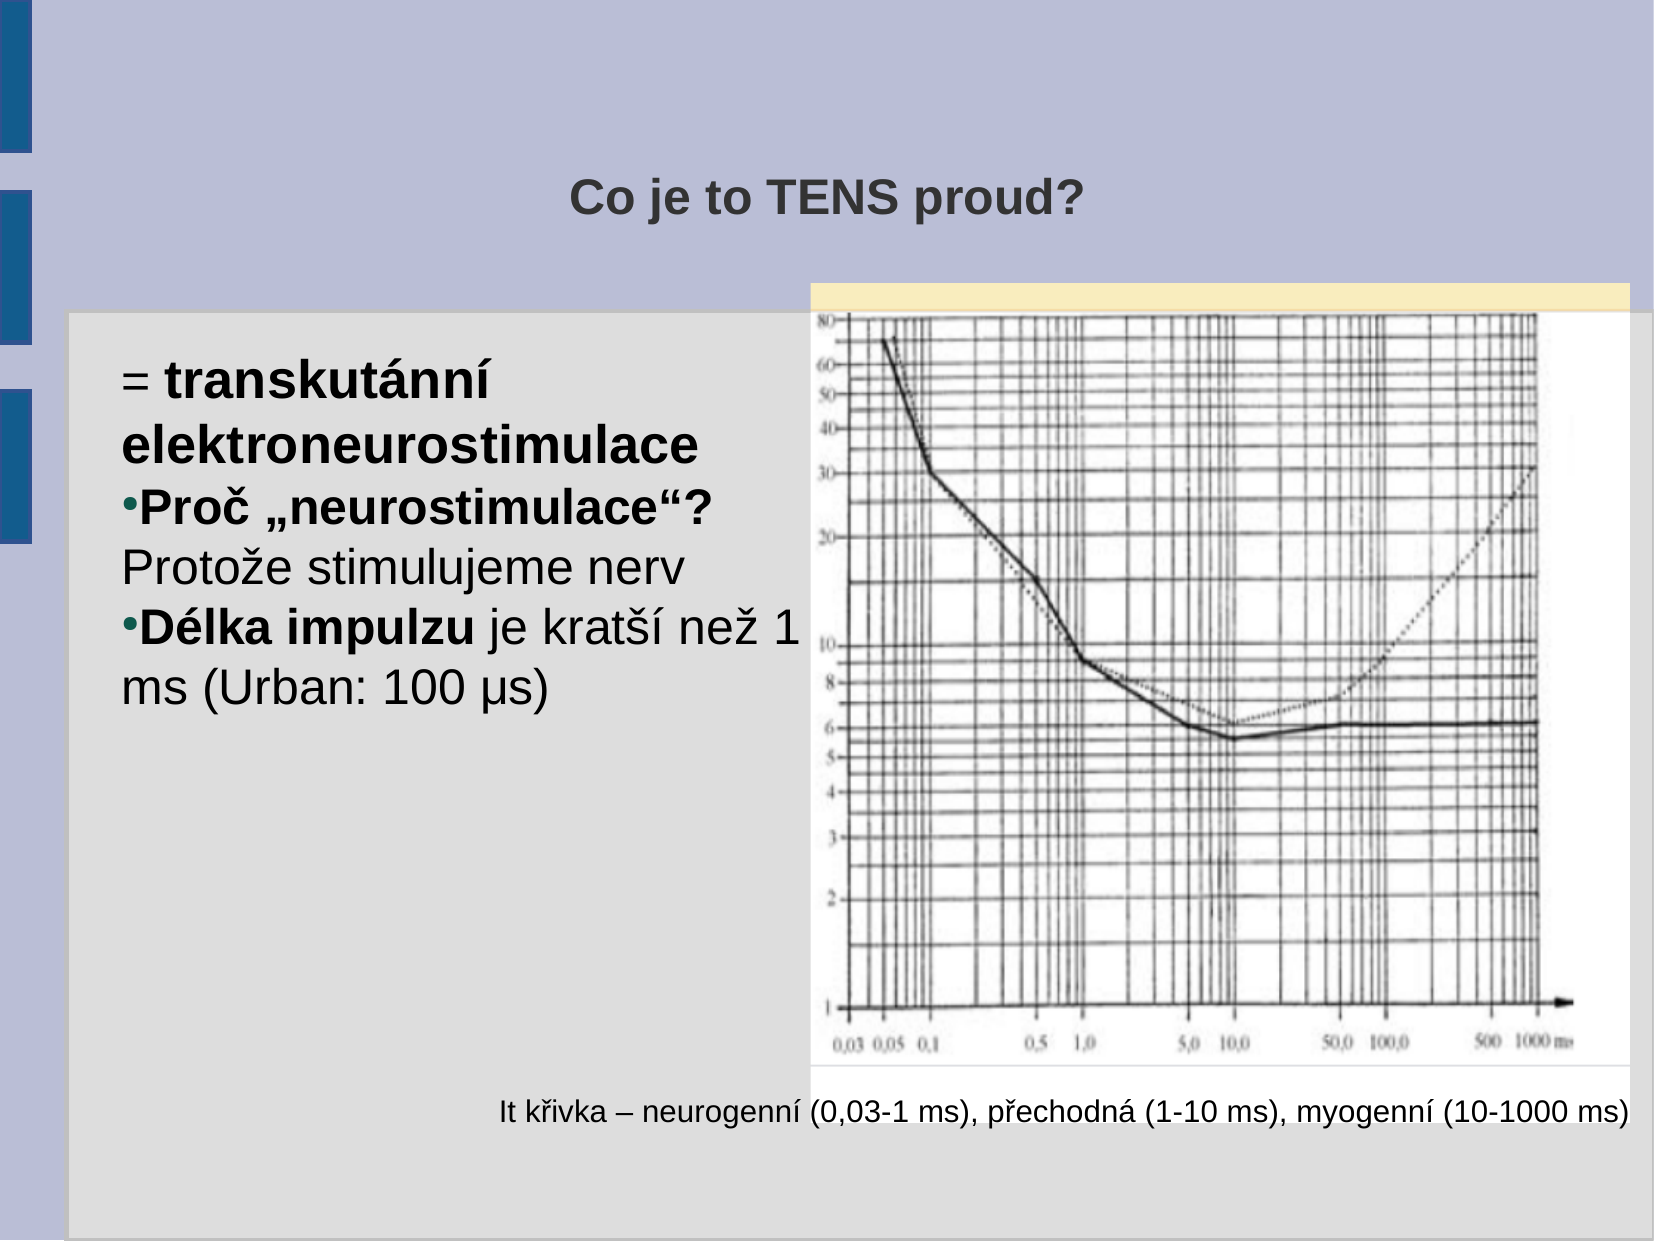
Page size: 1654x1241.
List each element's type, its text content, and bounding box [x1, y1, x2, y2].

title Co je to TENS proud? [121, 91, 1534, 299]
text_box It křivka – neurogenní (0,03-1 ms), přechodná (1-10 ms), myogenní (10-1000 ms) [484, 1086, 1646, 1158]
list = transkutánní elektroneurostimulace Proč „neurostimulace“? Protože stimulujeme nerv Délka impulzu je kratší než 1 ms (Urban: 100 μs) [121, 344, 810, 1127]
picture [810, 283, 1630, 1086]
